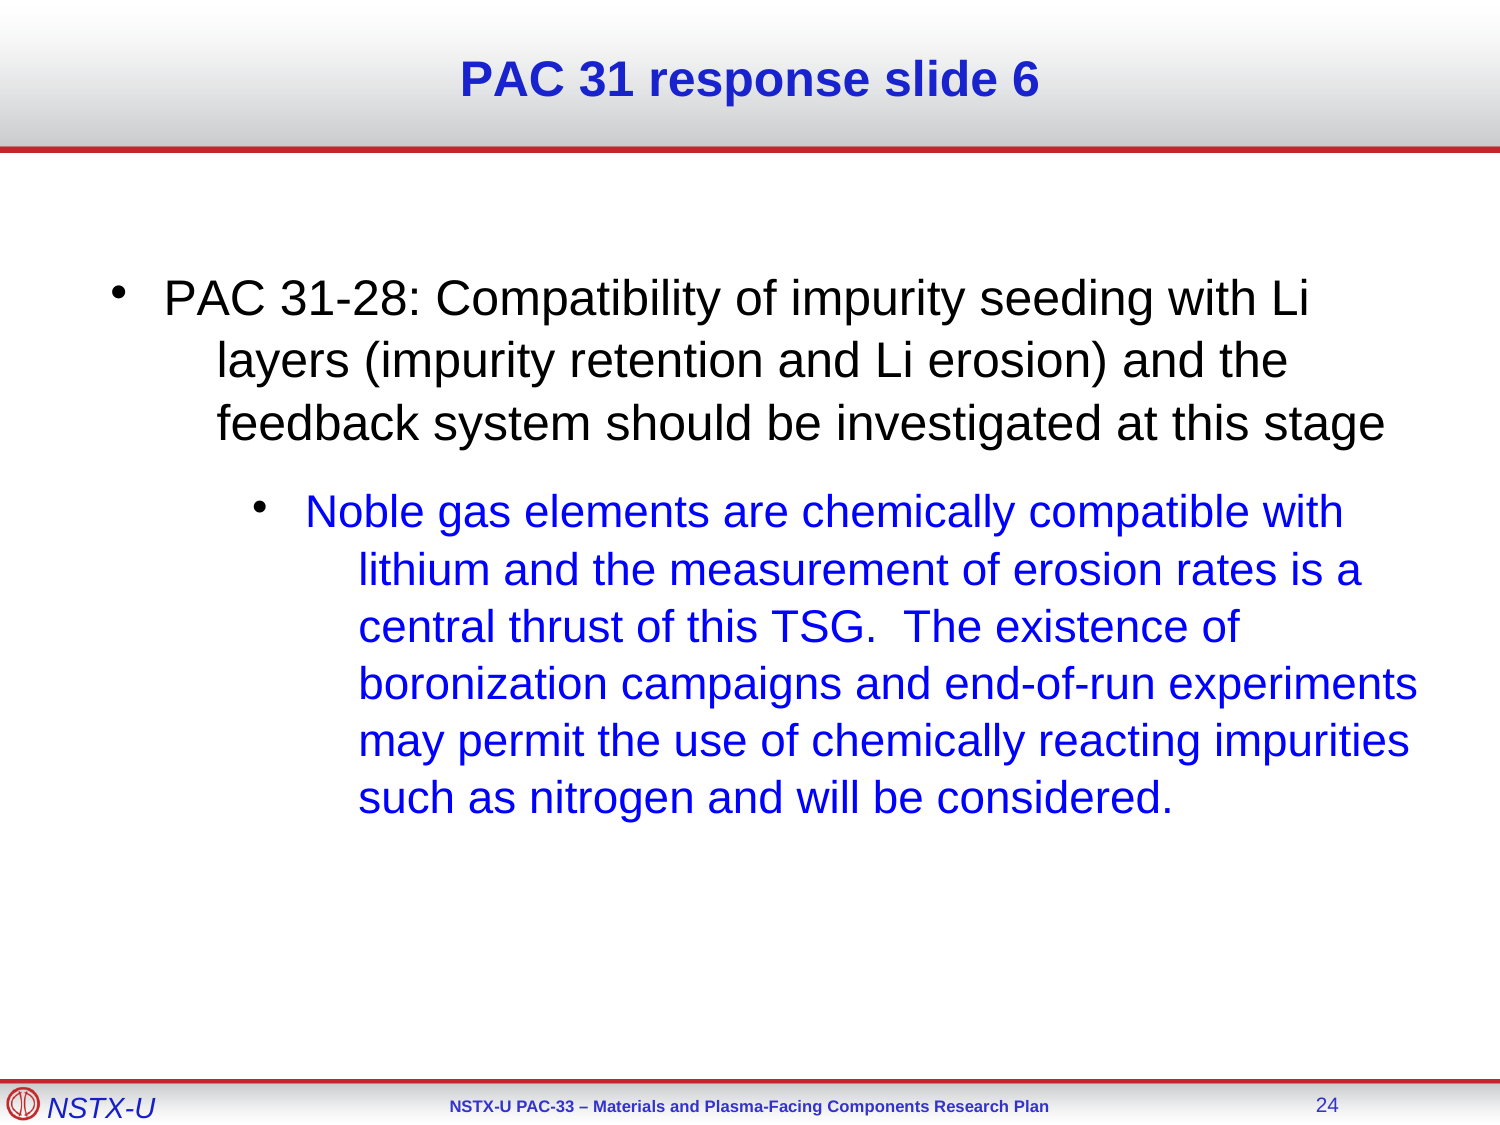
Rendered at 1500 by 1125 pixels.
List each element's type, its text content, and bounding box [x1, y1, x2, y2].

list PAC 31-28: Compatibility of impurity seeding with Li layers (impurity retention and Li erosion) and the feedback system should be investigated at this stage Noble gas elements are chemically compatible with lithium and the measurement of erosion rates is a central thrust of this TSG. The existence of boronization campaigns and end-of-run experiments may permit the use of chemically reacting impurities such as nitrogen and will be considered. [75, 263, 1426, 992]
text_box 24 [1315, 1090, 1486, 1118]
title PAC 31 response slide 6 [0, 7, 1500, 143]
